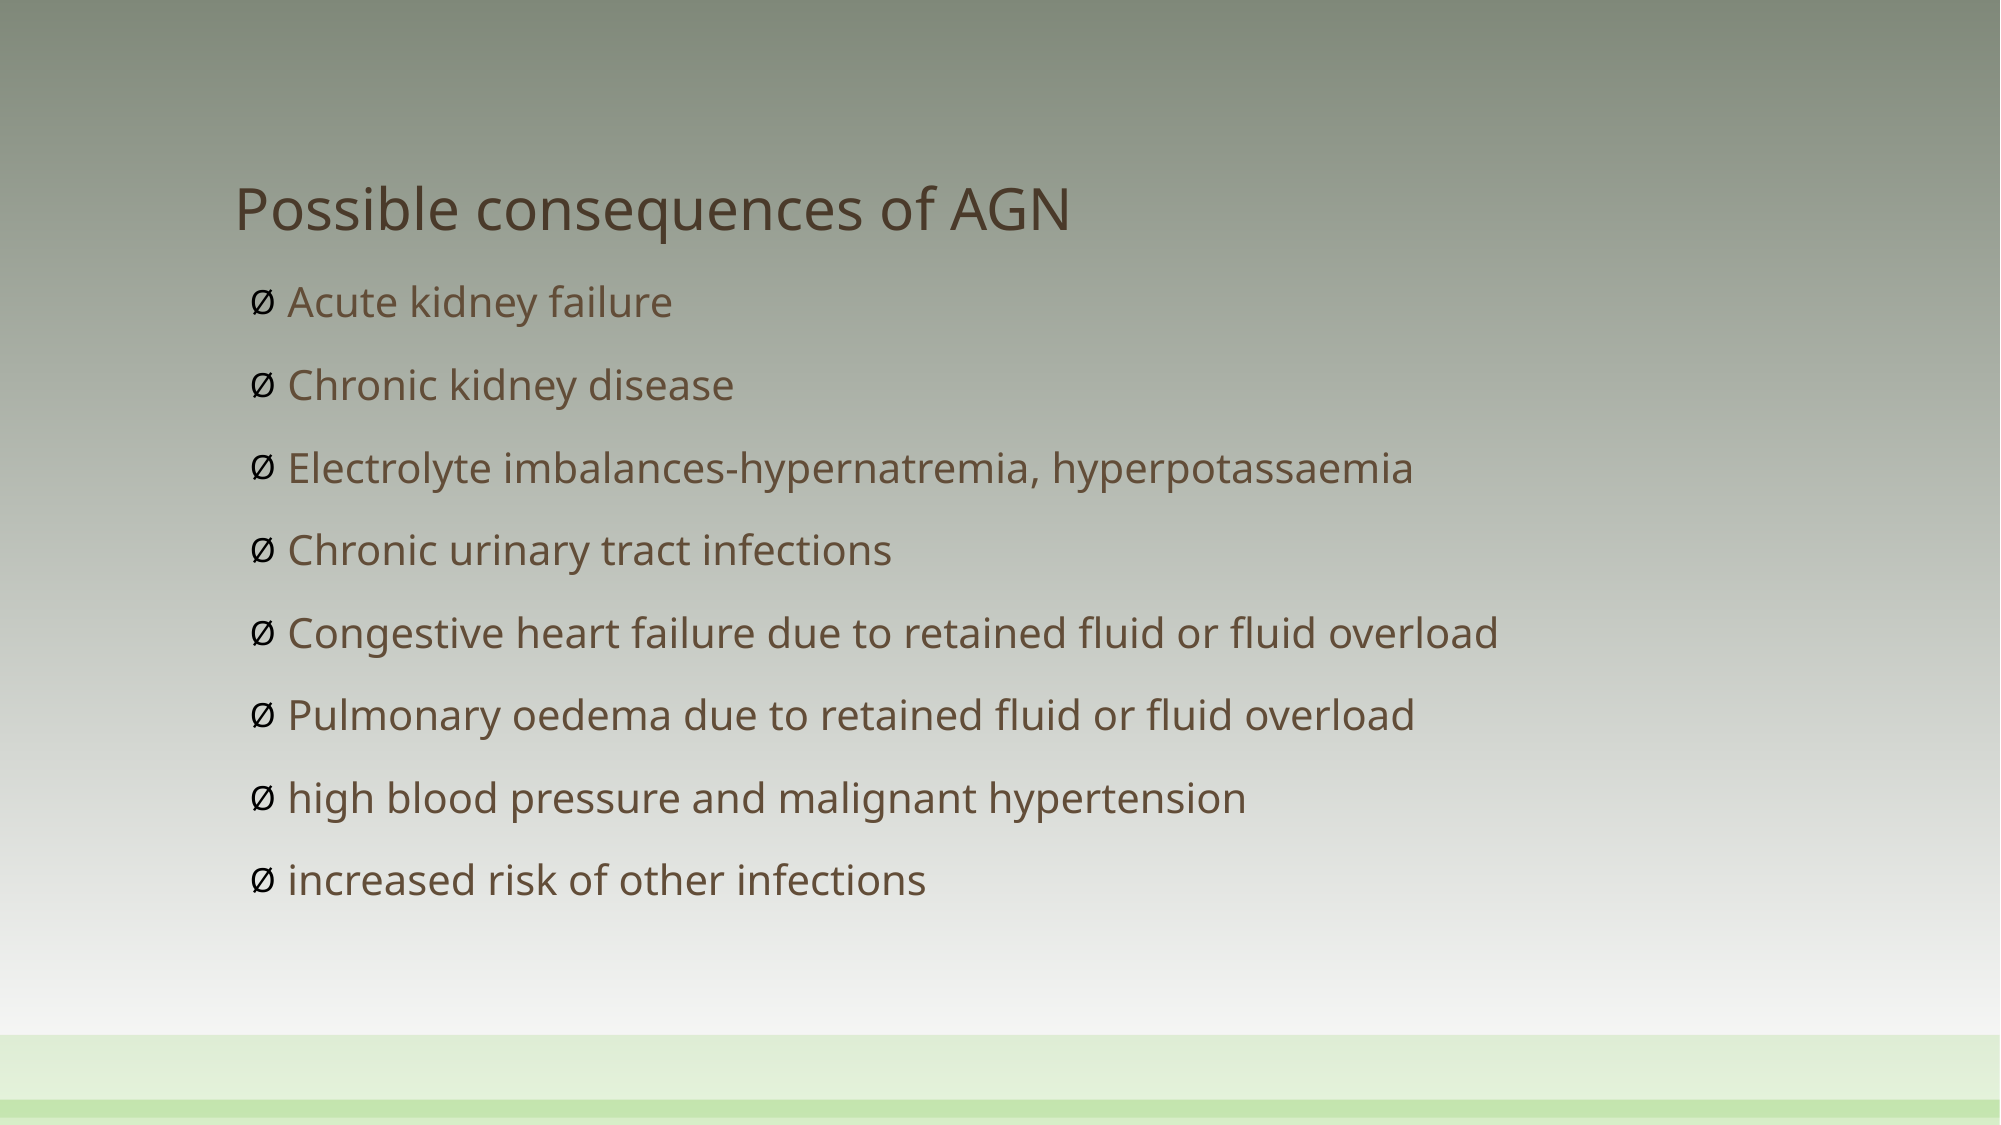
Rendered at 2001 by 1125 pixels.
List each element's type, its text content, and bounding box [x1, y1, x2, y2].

list Acute kidney failure Chronic kidney disease Electrolyte imbalances-hypernatremia, hyperpotassaemia Chronic urinary tract infections Congestive heart failure due to retained fluid or fluid overload Pulmonary oedema due to retained fluid or fluid overload high blood pressure and malignant hypertension increased risk of other infections [219, 274, 1780, 987]
title Possible consequences of AGN [219, 71, 1780, 251]
